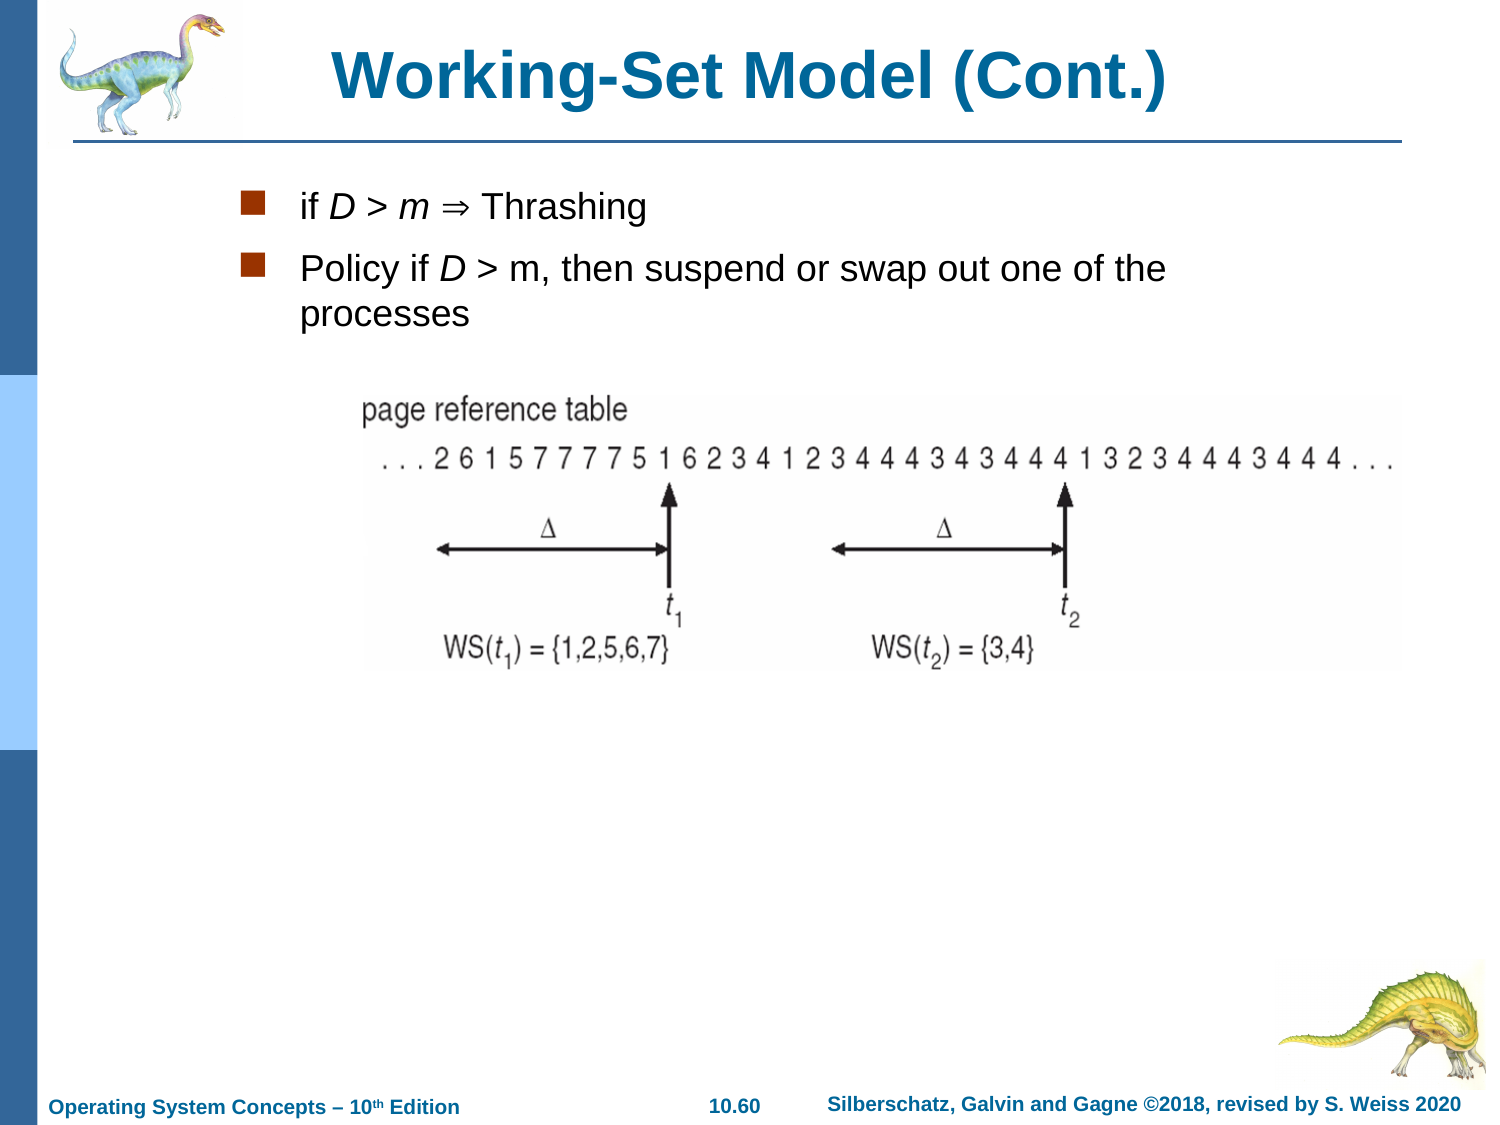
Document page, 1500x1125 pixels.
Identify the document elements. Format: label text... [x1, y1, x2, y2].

picture [1275, 959, 1486, 1090]
list if D > m  Thrashing Policy if D > m, then suspend or swap out one of the processes [228, 174, 1271, 472]
title Working-Set Model (Cont.) [75, 24, 1426, 120]
picture [1144, 1096, 1152, 1101]
picture [46, 0, 243, 149]
picture [360, 393, 1403, 672]
